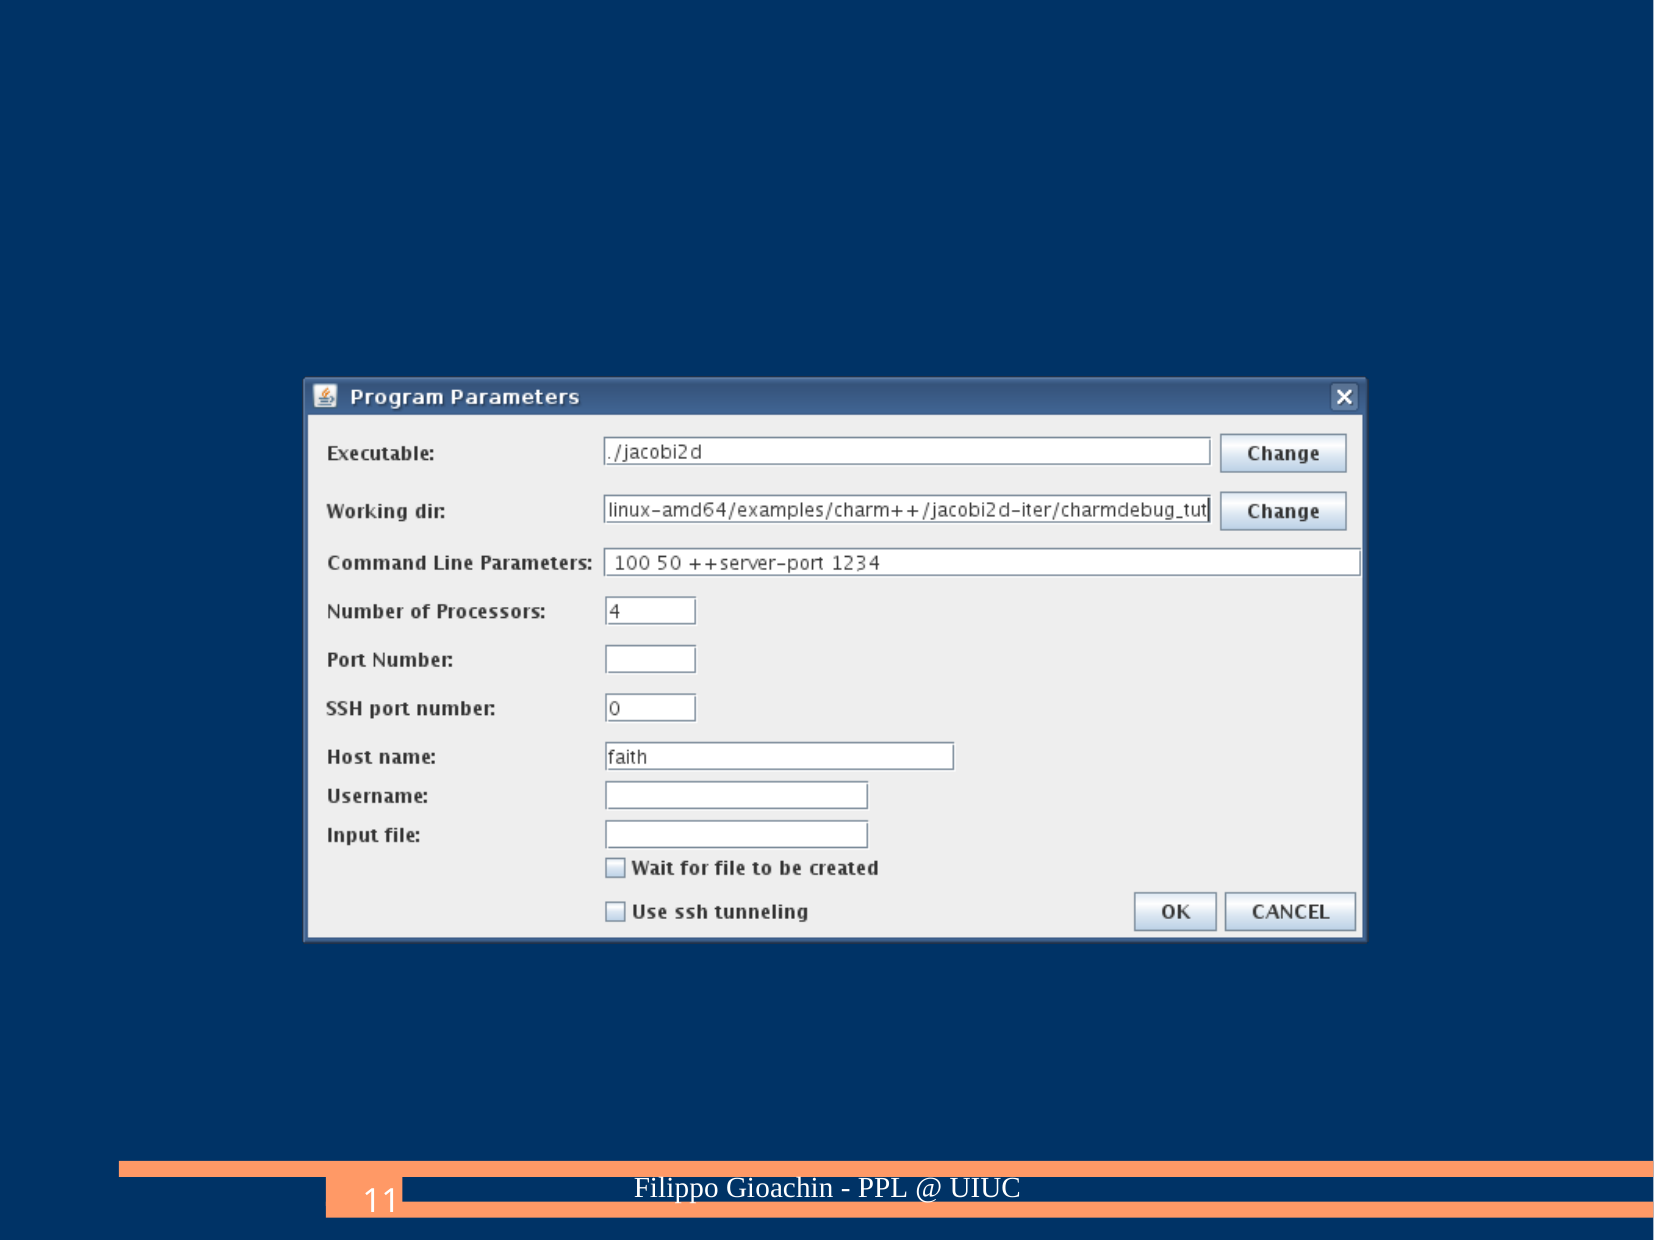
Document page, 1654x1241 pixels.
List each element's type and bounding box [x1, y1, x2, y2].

picture [302, 376, 1369, 944]
